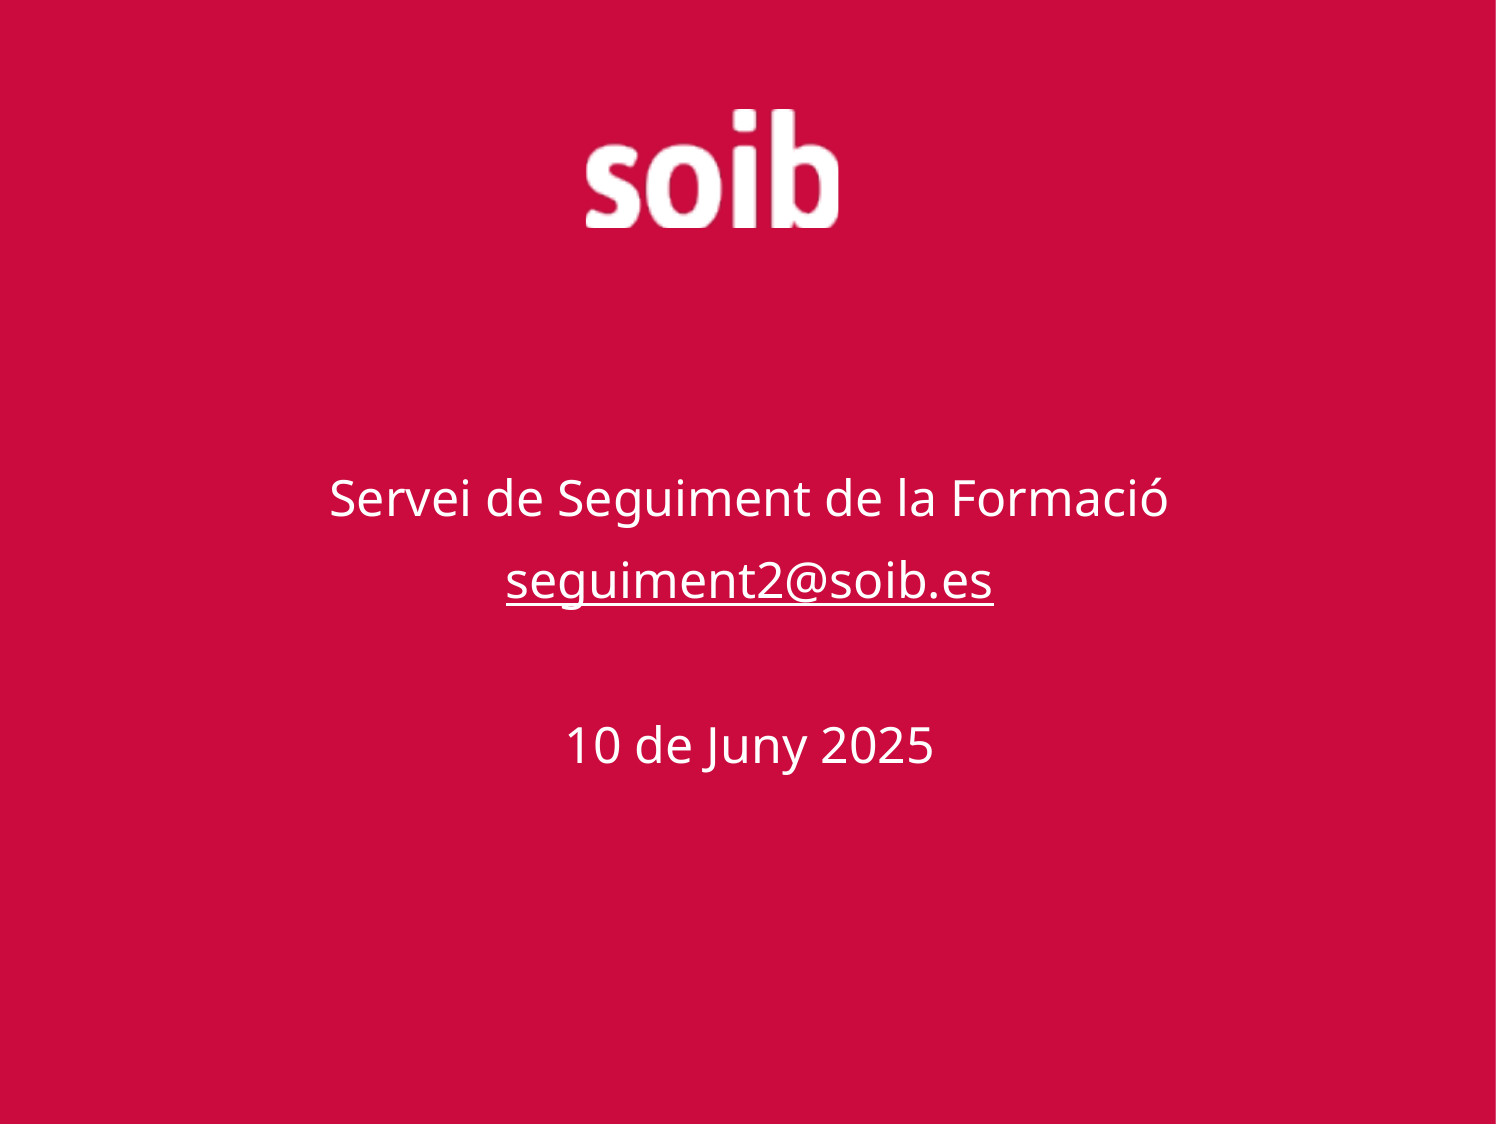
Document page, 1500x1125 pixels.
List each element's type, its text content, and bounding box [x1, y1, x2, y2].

picture [0, 0, 1496, 1124]
text_box Servei de Seguiment de la Formació seguiment2@soib.es 10 de Juny 2025 [187, 330, 1313, 863]
